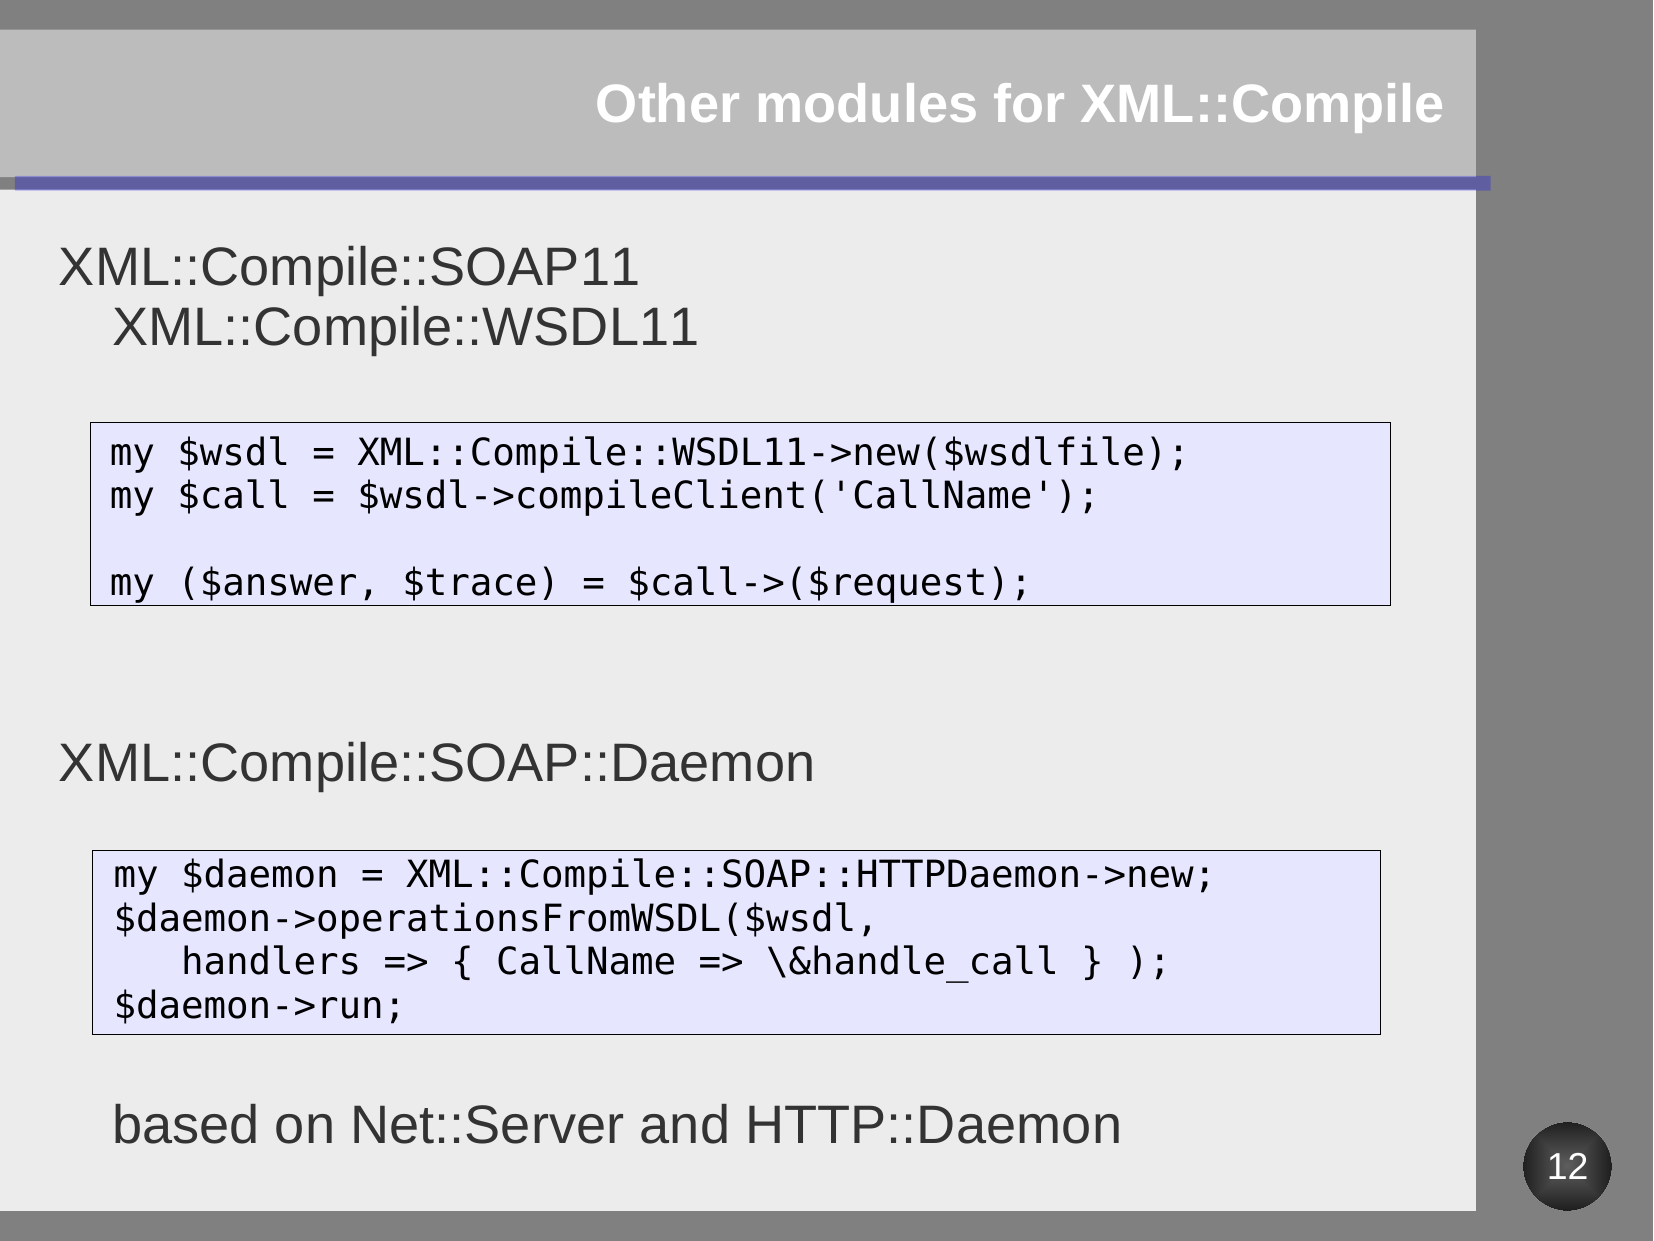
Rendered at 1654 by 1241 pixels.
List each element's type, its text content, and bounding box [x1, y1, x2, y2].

title Other modules for XML::Compile [29, 59, 1447, 148]
text_box my $daemon = XML::Compile::SOAP::HTTPDaemon->new; $daemon->operationsFromWSDL($wsdl, handlers => { CallName => \&handle_call } ); $daemon->run; [113, 852, 1217, 1028]
text_box my $wsdl = XML::Compile::WSDL11->new($wsdlfile); my $call = $wsdl->compileClient('CallName'); my ($answer, $trace) = $call->($request); [109, 430, 1190, 605]
text_box [90, 422, 1391, 606]
text_box [92, 850, 1381, 1035]
list XML::Compile::SOAP11 XML::Compile::WSDL11 XML::Compile::SOAP::Daemon based on Net::Server and HTTP::Daemon [58, 236, 1417, 1182]
